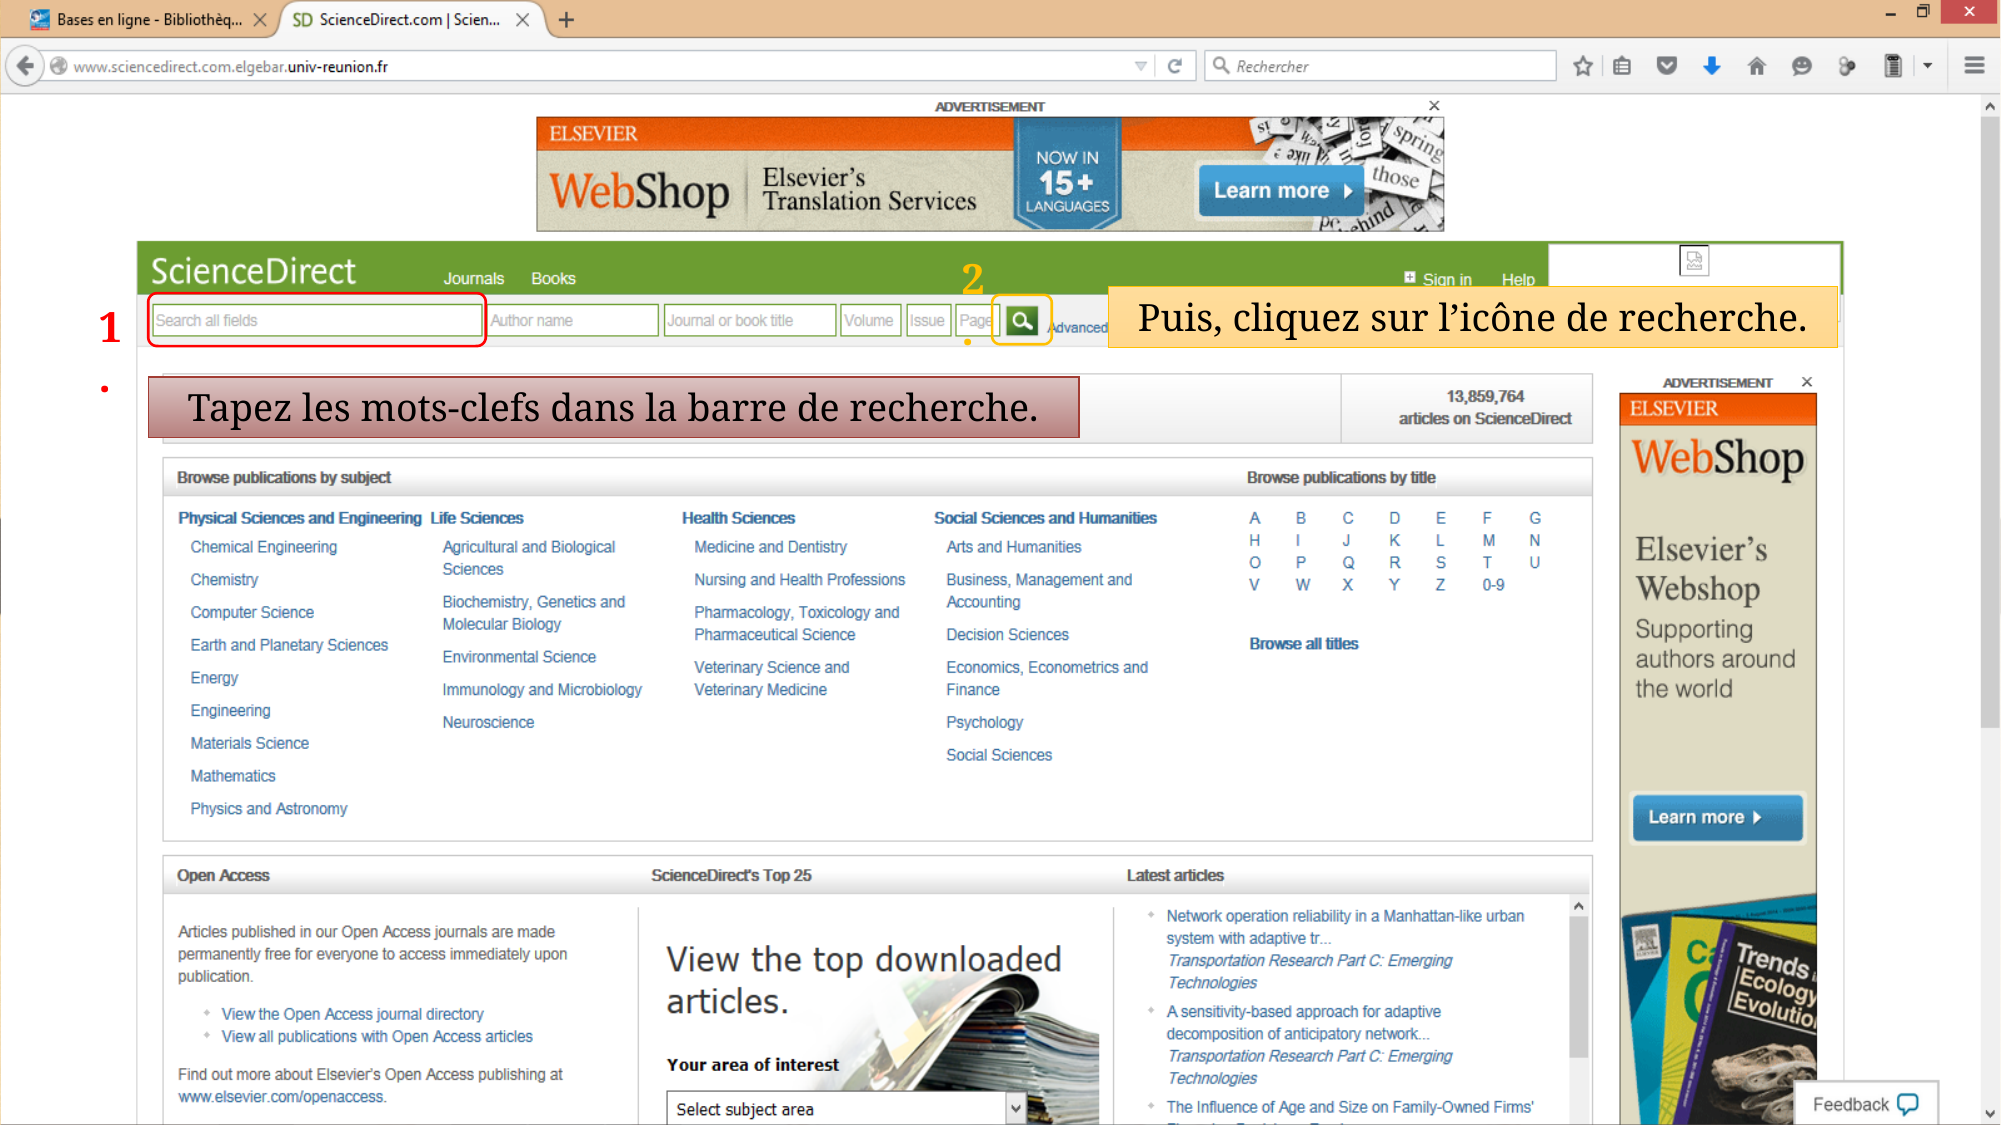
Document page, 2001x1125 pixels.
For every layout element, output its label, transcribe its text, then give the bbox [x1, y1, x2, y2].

text_box Puis, cliquez sur l’icône de recherche. [1108, 286, 1838, 348]
text_box Tapez les mots-clefs dans la barre de recherche. [148, 376, 1079, 438]
picture [0, 0, 2000, 1125]
text_box 1. [83, 293, 149, 359]
text_box 2. [946, 245, 1012, 312]
